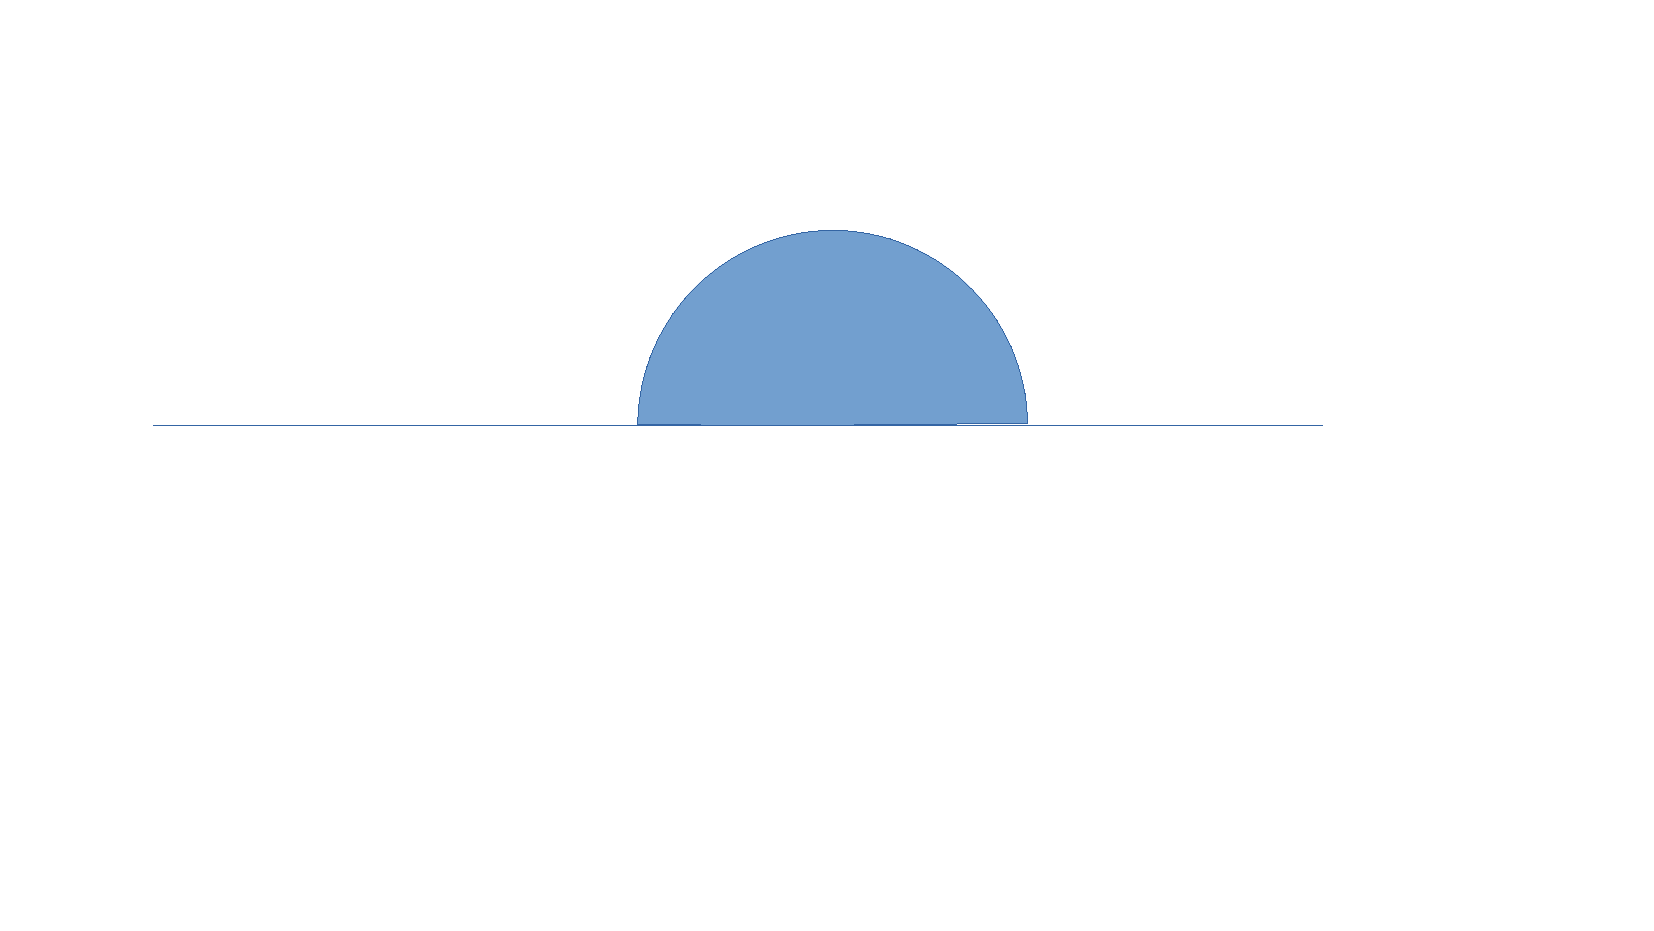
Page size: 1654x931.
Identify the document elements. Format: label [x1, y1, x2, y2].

text_box [637, 230, 1028, 426]
